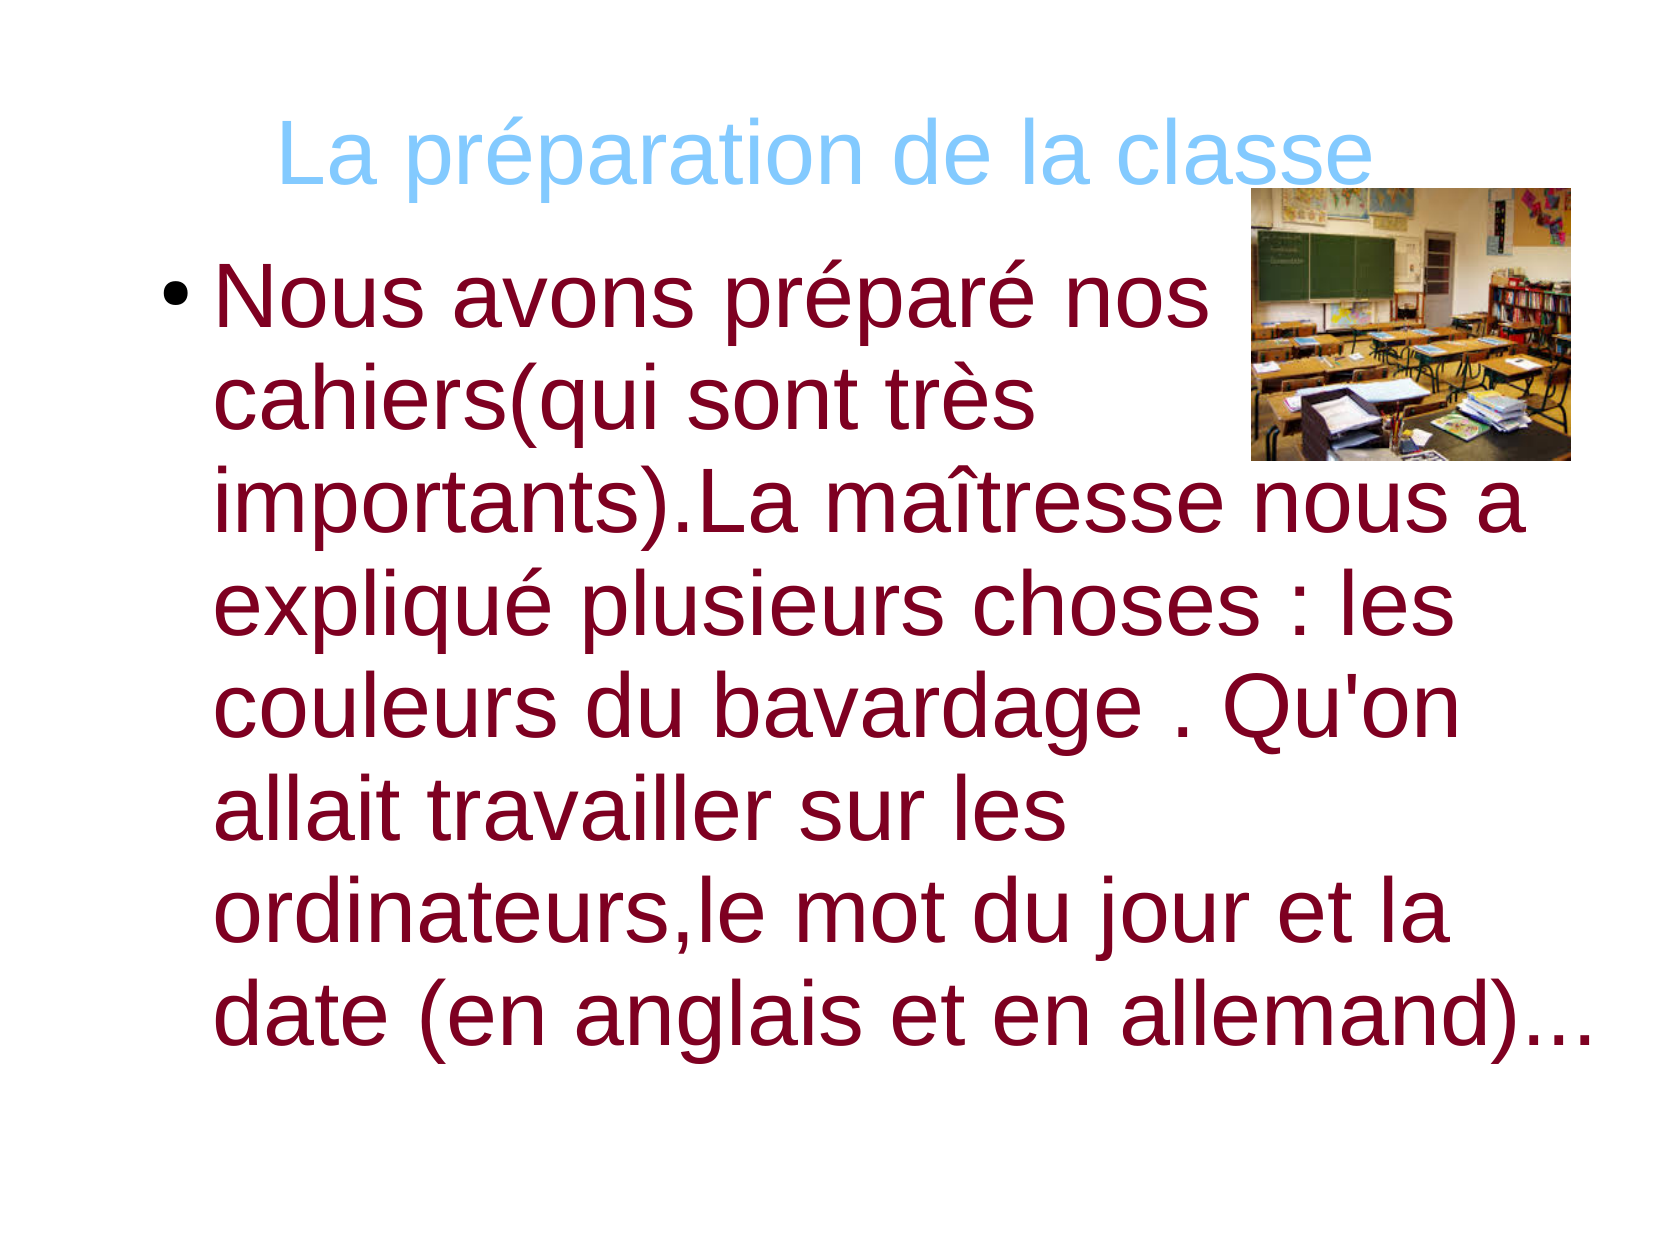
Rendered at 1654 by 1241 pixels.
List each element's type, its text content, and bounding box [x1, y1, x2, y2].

title La préparation de la classe [82, 49, 1571, 257]
picture [1251, 188, 1571, 461]
list Nous avons préparé nos cahiers(qui sont très importants).La maîtresse nous a expliqué plusieurs choses : les couleurs du bavardage . Qu'on allait travailler sur les ordinateurs,le mot du jour et la date (en anglais et en allemand)... [141, 244, 1630, 1065]
